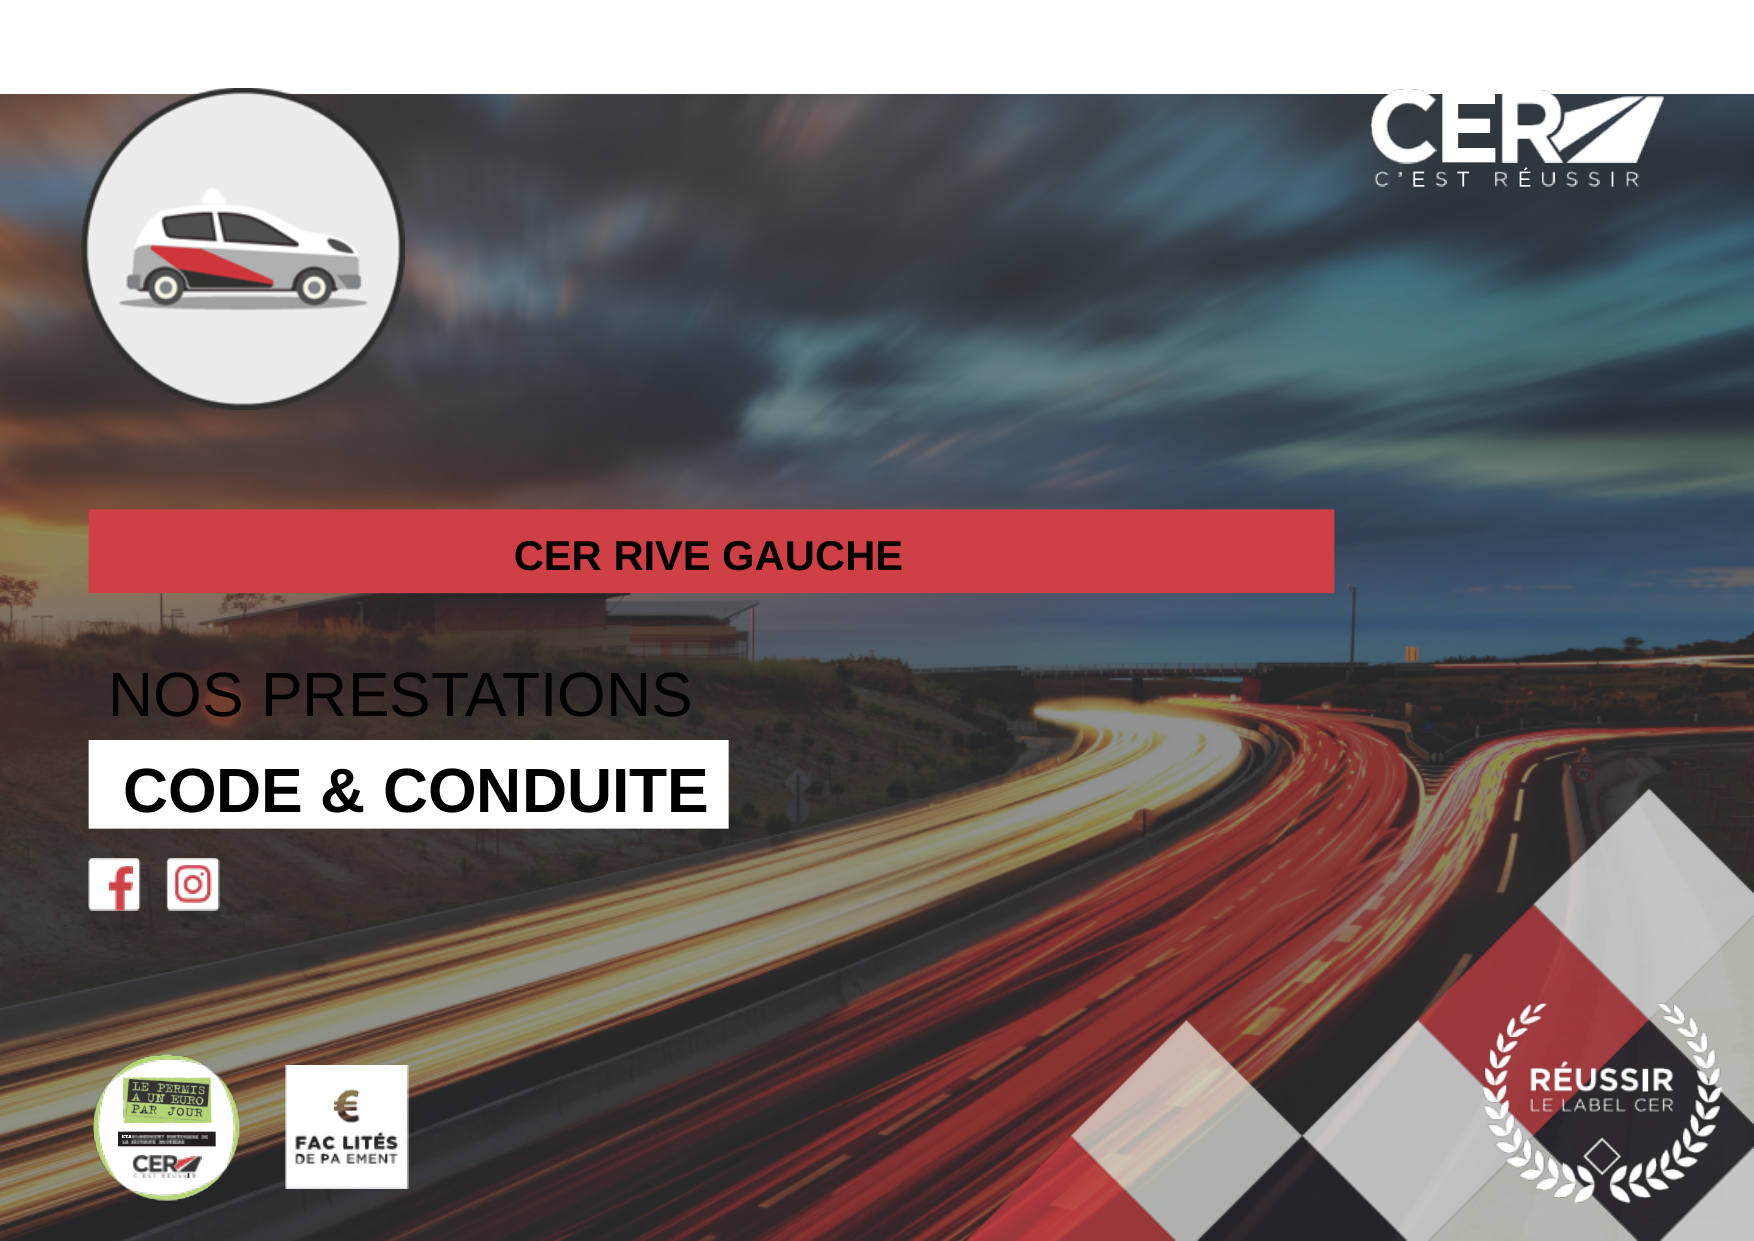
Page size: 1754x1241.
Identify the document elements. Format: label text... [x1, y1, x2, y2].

text_box [1457, 171, 1470, 187]
picture [0, 88, 1754, 1241]
text_box [1442, 89, 1496, 163]
text_box [118, 1131, 216, 1147]
text_box CER RIVE GAUCHE [513, 528, 916, 579]
text_box [88, 740, 729, 829]
text_box [1413, 171, 1425, 187]
text_box [1519, 167, 1531, 187]
text_box NOS PRESTATIONS [108, 654, 694, 730]
text_box CODE & CONDUITE [123, 749, 711, 825]
text_box [88, 509, 1335, 594]
